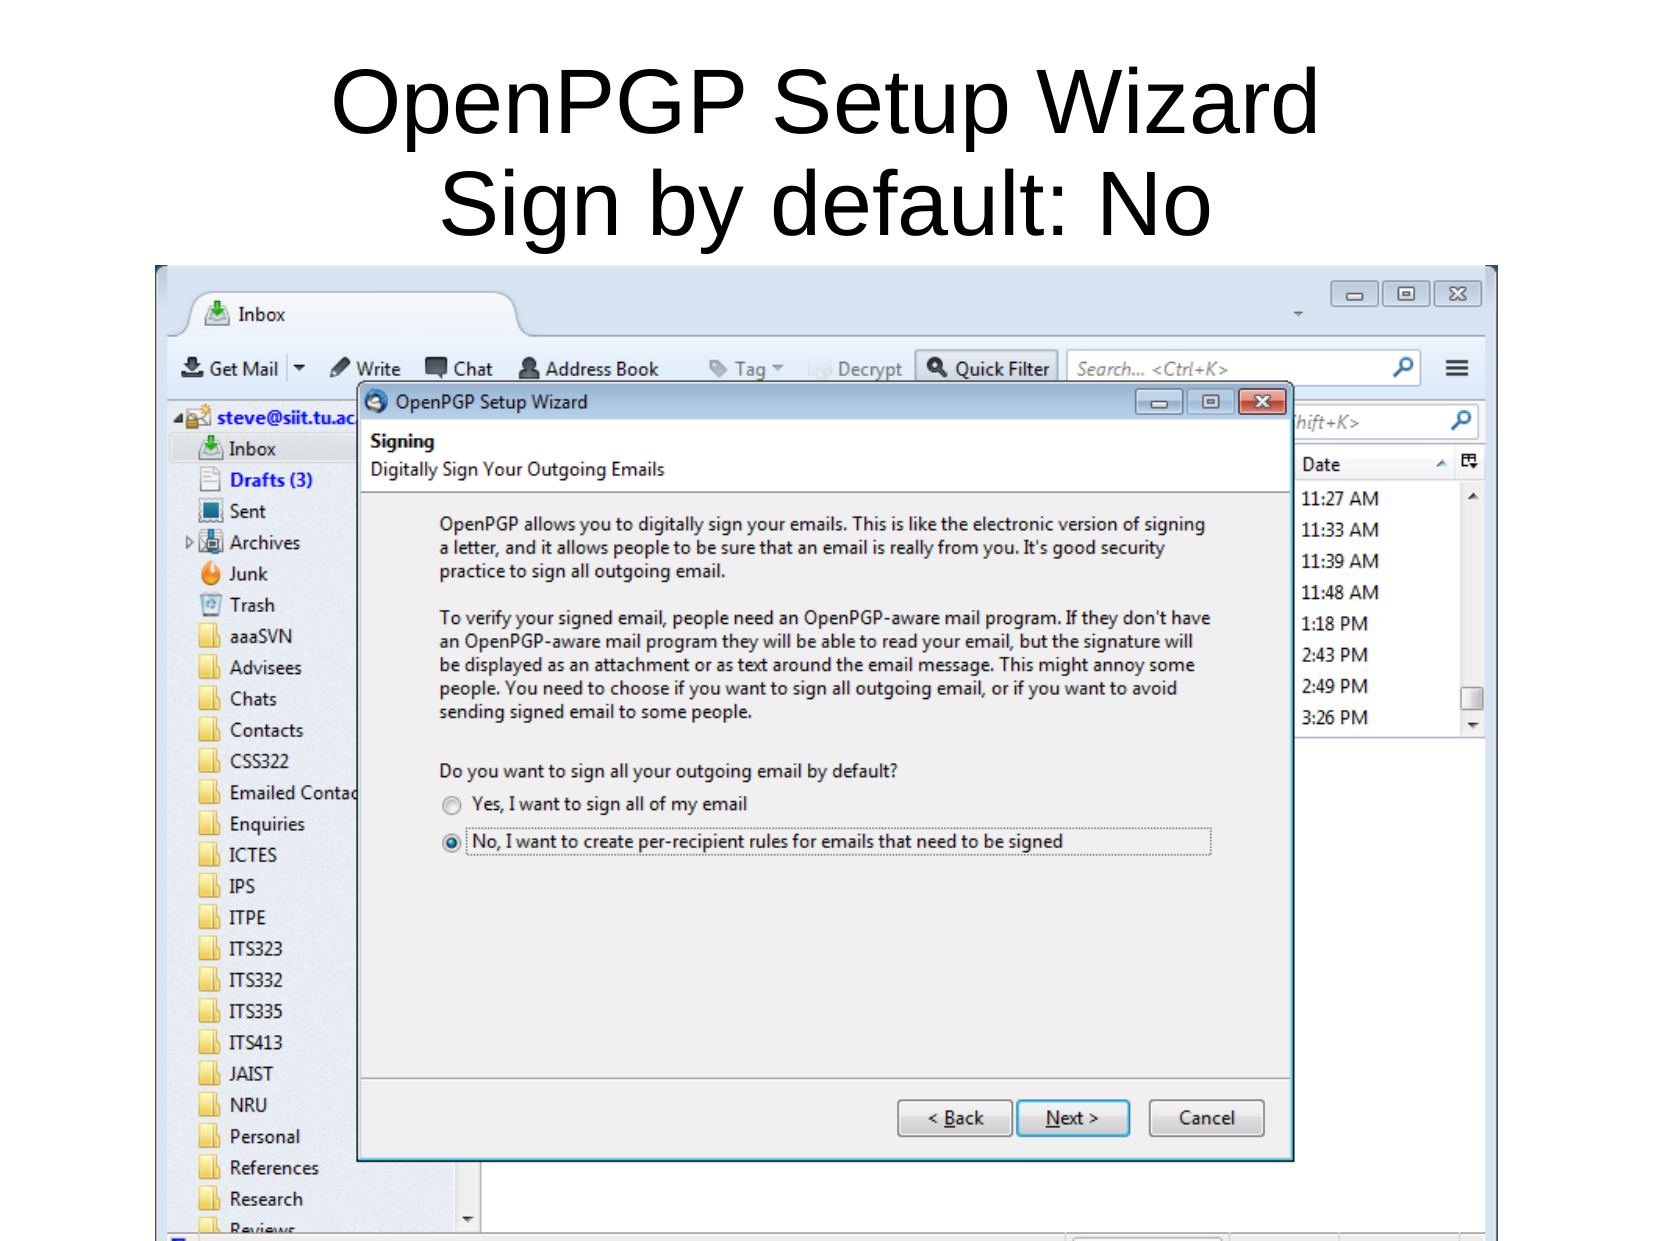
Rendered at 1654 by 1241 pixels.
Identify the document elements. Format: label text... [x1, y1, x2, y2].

title OpenPGP Setup Wizard Sign by default: No [82, 49, 1571, 257]
picture [155, 265, 1498, 1241]
